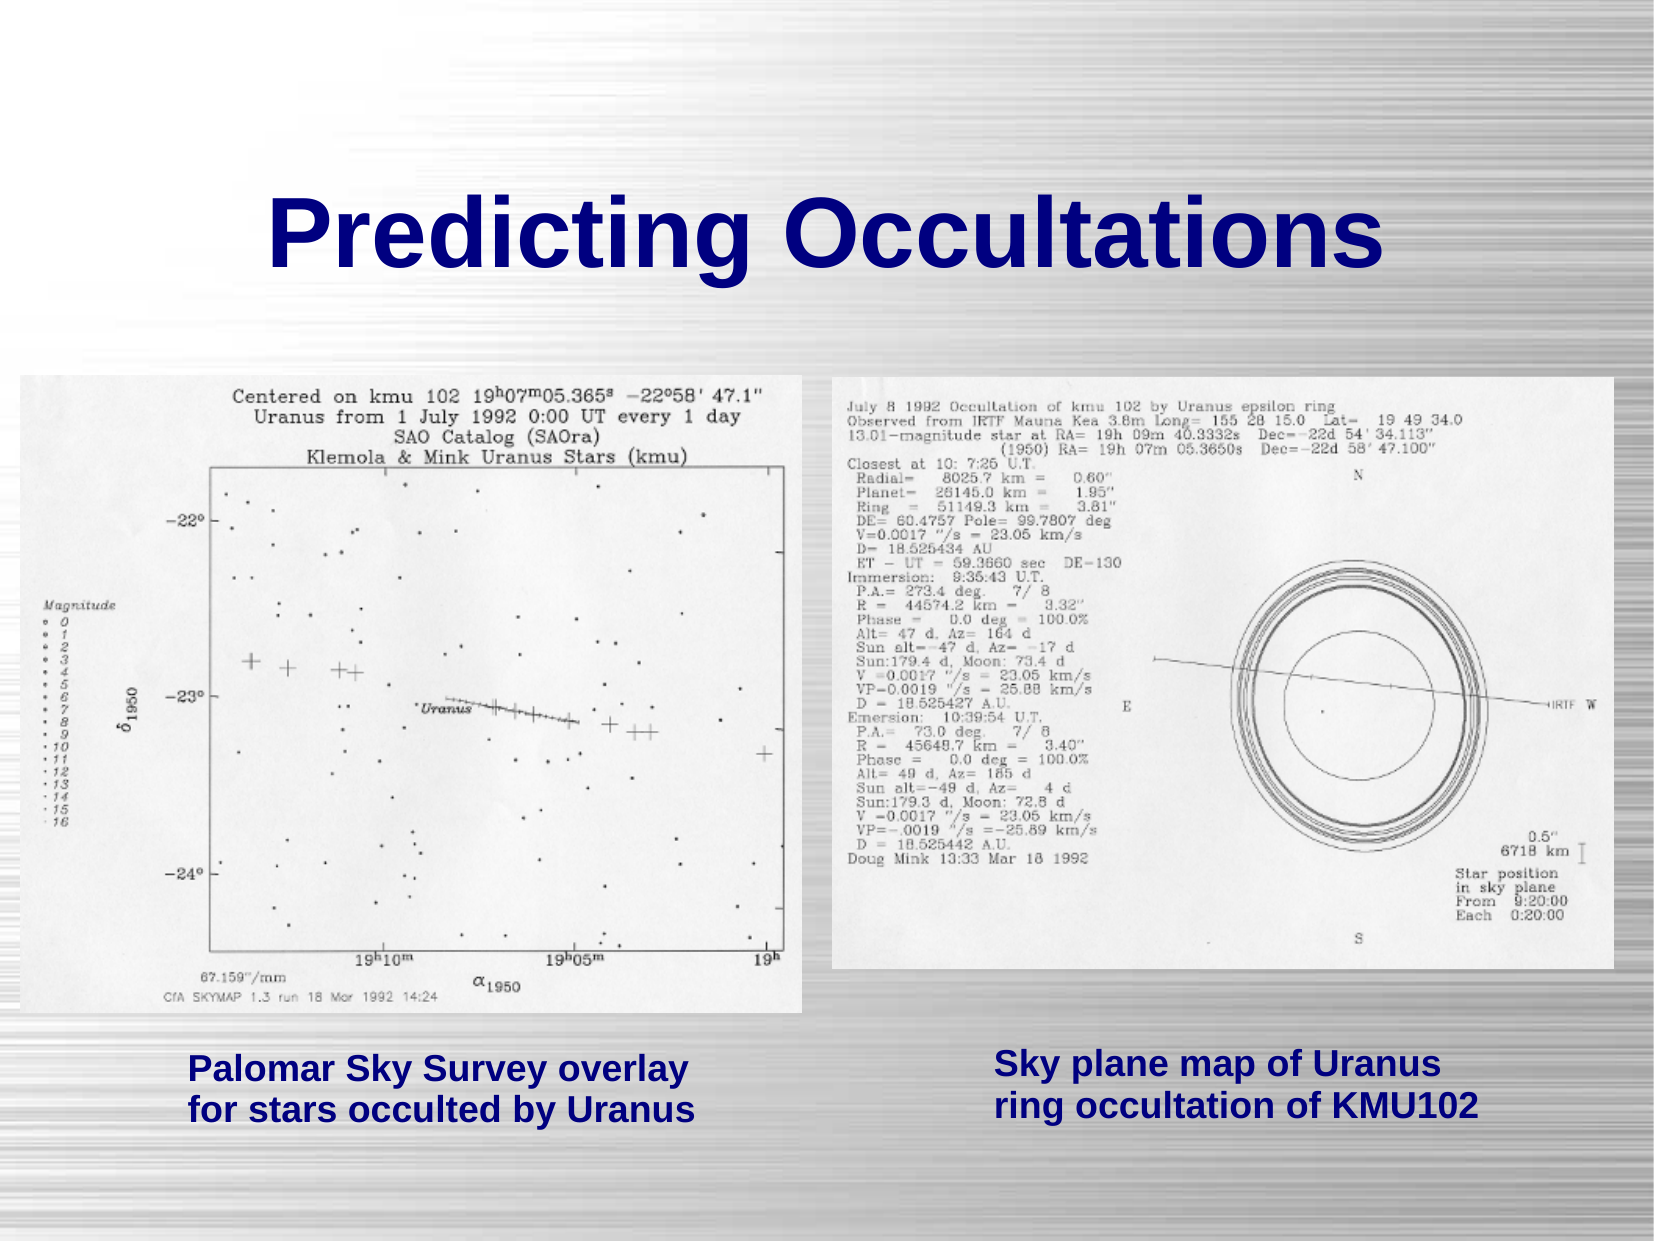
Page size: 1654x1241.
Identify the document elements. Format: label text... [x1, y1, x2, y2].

text_box Predicting Occultations [29, 169, 1625, 297]
text_box Palomar Sky Survey overlay for stars occulted by Uranus [172, 1039, 711, 1141]
text_box Sky plane map of Uranus ring occultation of KMU102 [979, 1035, 1495, 1137]
picture [0, 0, 1654, 1241]
